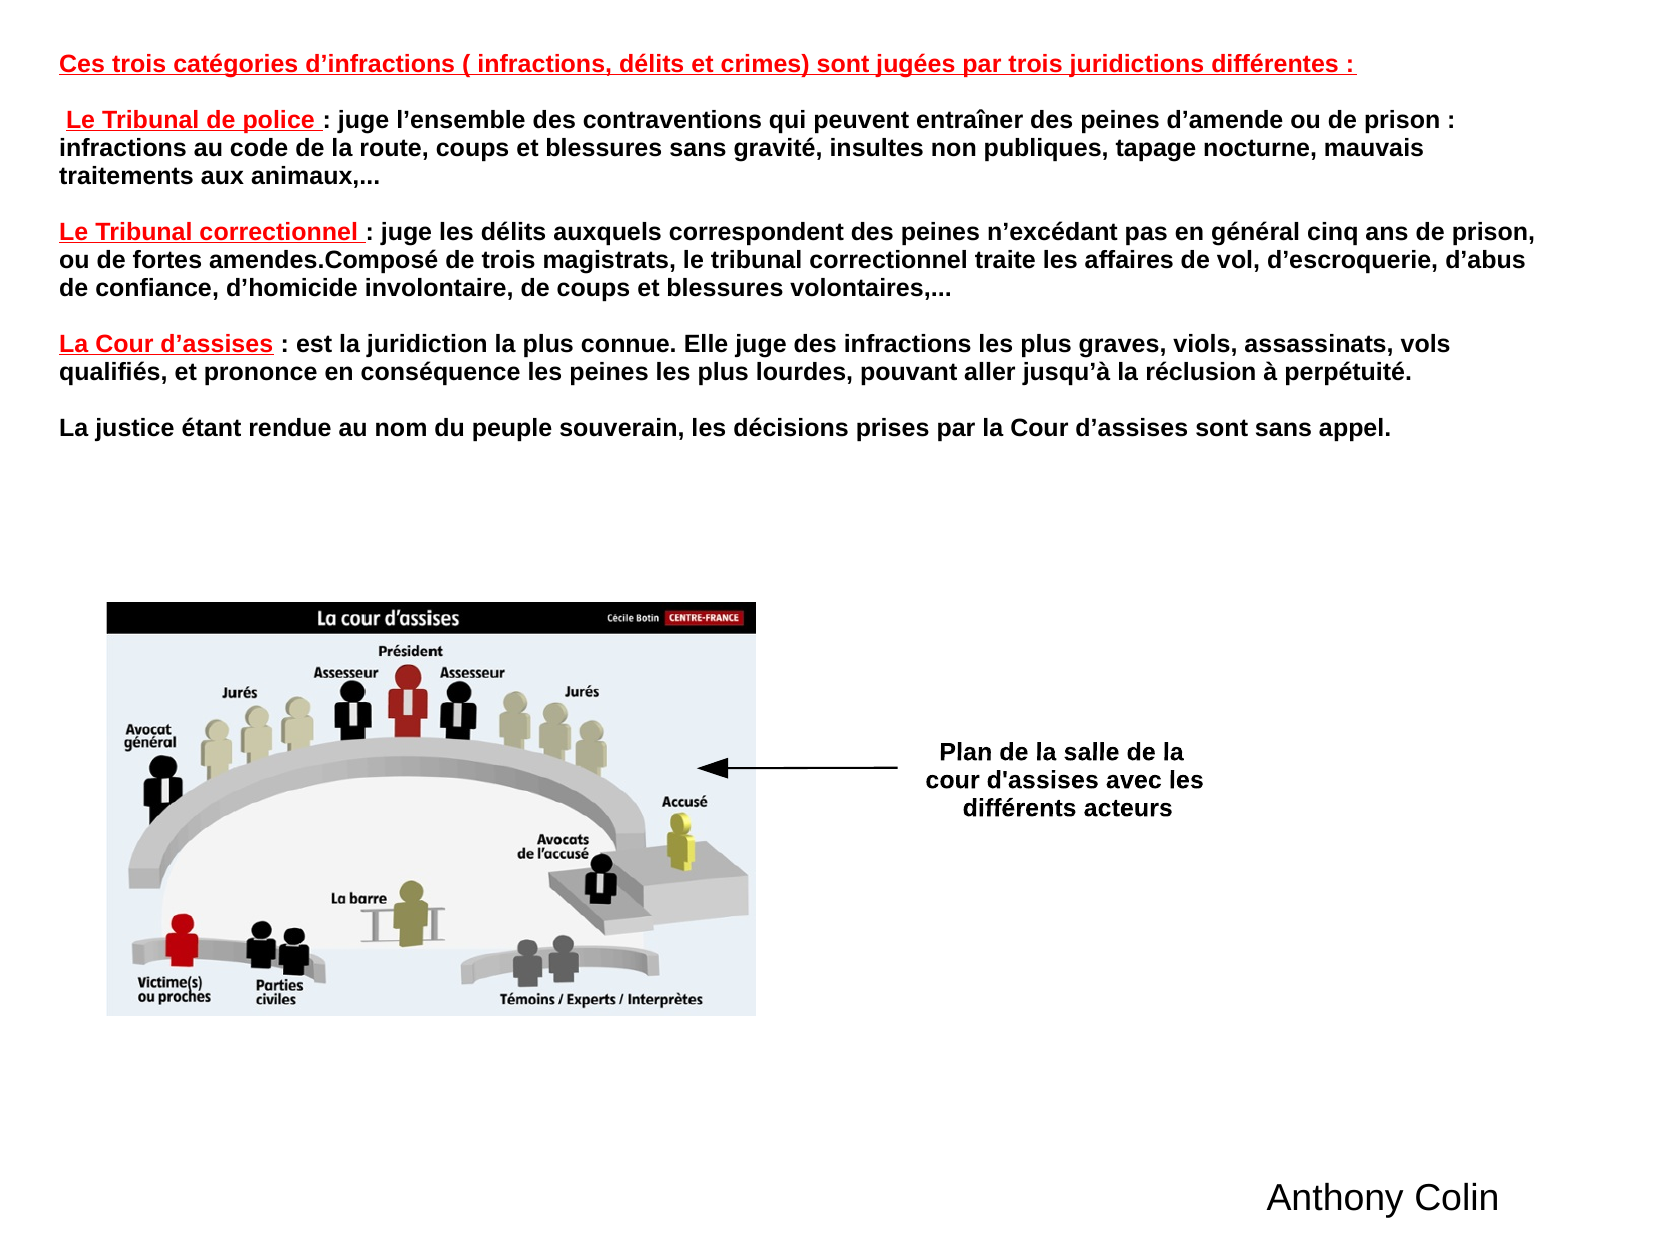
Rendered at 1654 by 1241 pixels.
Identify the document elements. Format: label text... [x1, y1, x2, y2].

subtitle Ces trois catégories d’infractions ( infractions, délits et crimes) sont jugées par trois juridictions différentes : Le Tribunal de police : juge l’ensemble des contraventions qui peuvent entraîner des peines d’amende ou de prison : infractions au code de la route, coups et blessures sans gravité, insultes non publiques, tapage nocturne, mauvais traitements aux animaux,... Le Tribunal correctionnel : juge les délits auxquels correspondent des peines n’excédant pas en général cinq ans de prison, ou de fortes amendes.Composé de trois magistrats, le tribunal correctionnel traite les affaires de vol, d’escroquerie, d’abus de confiance, d’homicide involontaire, de coups et blessures volontaires,... La Cour d’assises : est la juridiction la plus connue. Elle juge des infractions les plus graves, viols, assassinats, vols qualifiés, et prononce en conséquence les peines les plus lourdes, pouvant aller jusqu’à la réclusion à perpétuité. La justice étant rendue au nom du peuple souverain, les décisions prises par la Cour d’assises sont sans appel. [59, 49, 1548, 1119]
text_box Anthony Colin [1251, 1169, 1654, 1227]
picture [106, 602, 756, 1016]
text_box Plan de la salle de la cour d'assises avec les différents acteurs [909, 720, 1220, 839]
